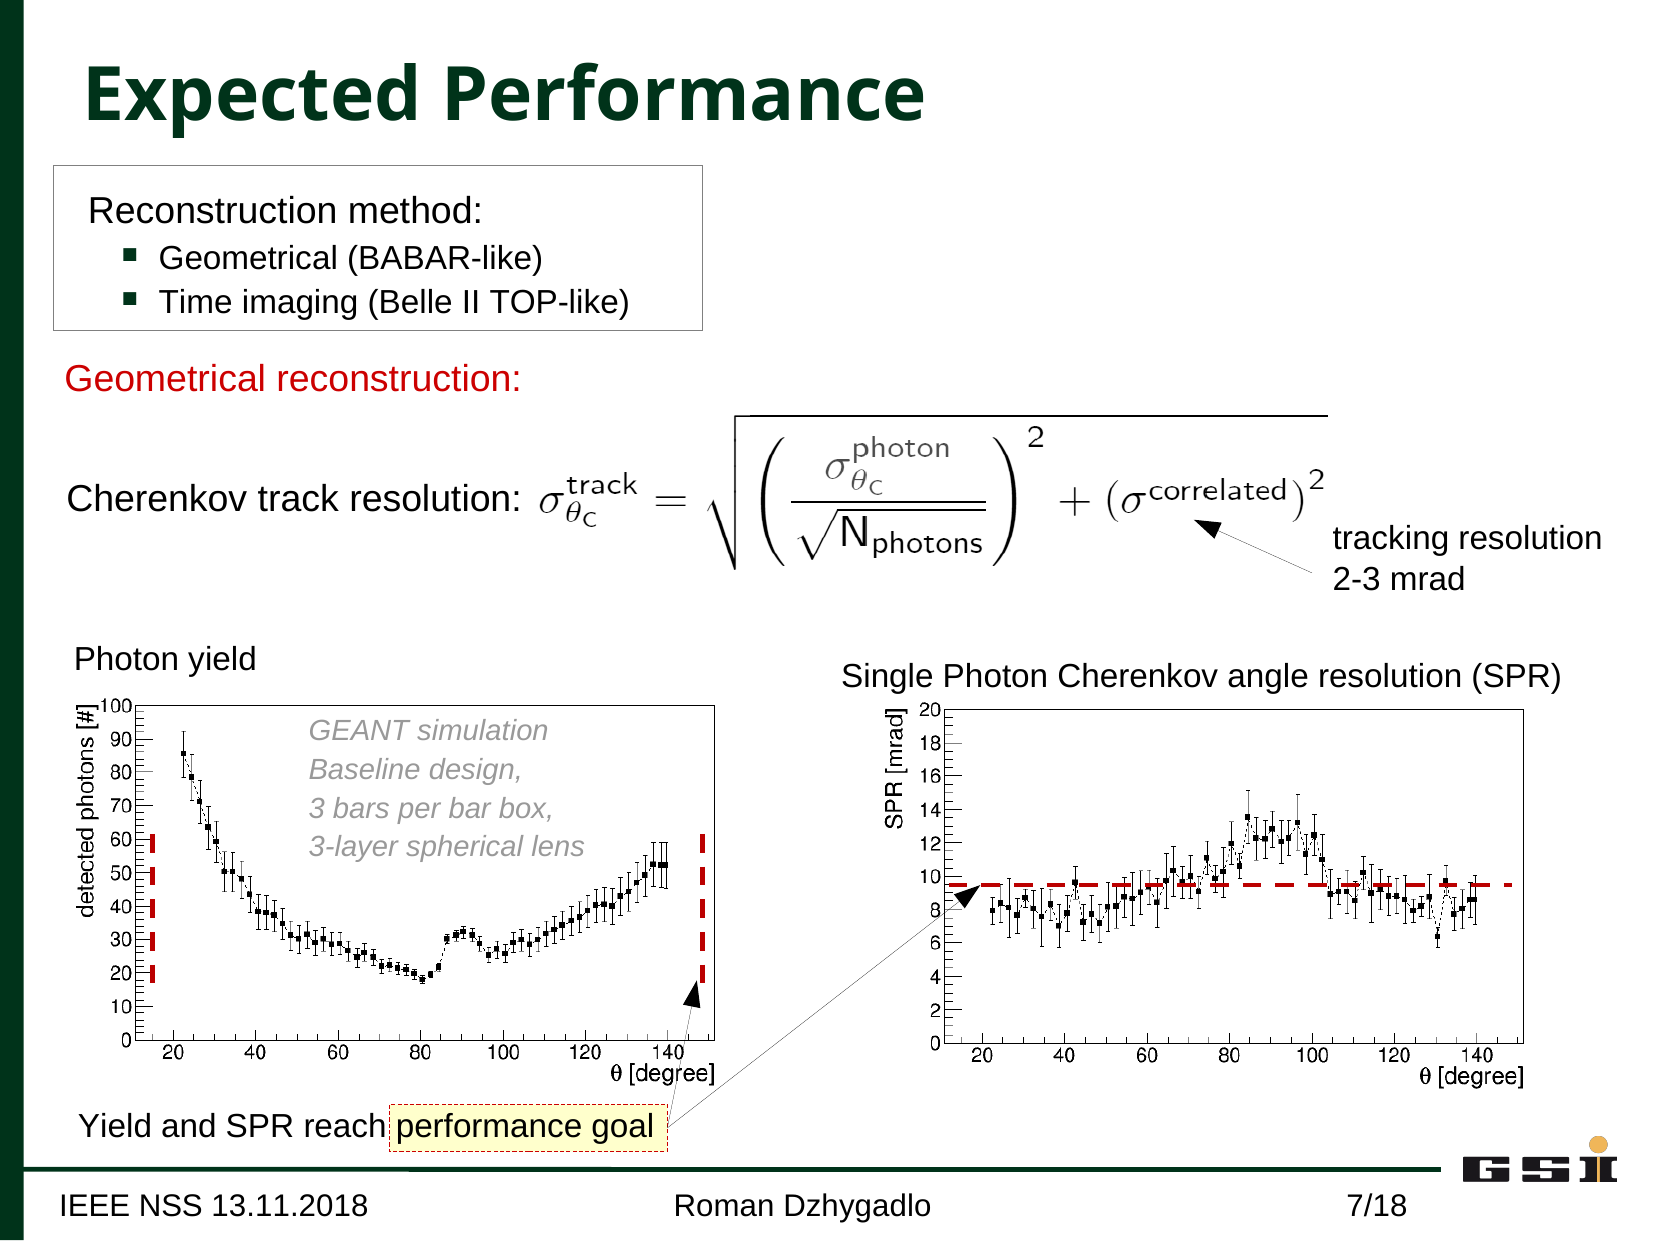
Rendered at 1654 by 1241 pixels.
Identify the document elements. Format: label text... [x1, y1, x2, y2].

picture [63, 696, 716, 1088]
text_box tracking resolution 2-3 mrad [1317, 519, 1637, 643]
picture [872, 700, 1525, 1092]
text_box Reconstruction method: Geometrical (BABAR-like) Time imaging (Belle II TOP-like) [73, 170, 646, 328]
text_box Geometrical reconstruction: [49, 346, 548, 407]
text_box Yield and SPR reach performance goal [63, 1096, 671, 1152]
text_box [53, 165, 703, 331]
picture [1463, 1136, 1617, 1182]
text_box Single Photon Cherenkov angle resolution (SPR) [826, 635, 1586, 696]
title Expected Performance [82, 11, 1571, 174]
picture [527, 389, 1377, 587]
text_box Photon yield [59, 630, 366, 686]
text_box GEANT simulation Baseline design, 3 bars per bar box, 3-layer spherical lens [293, 712, 601, 870]
text_box Cherenkov track resolution: [51, 466, 537, 527]
